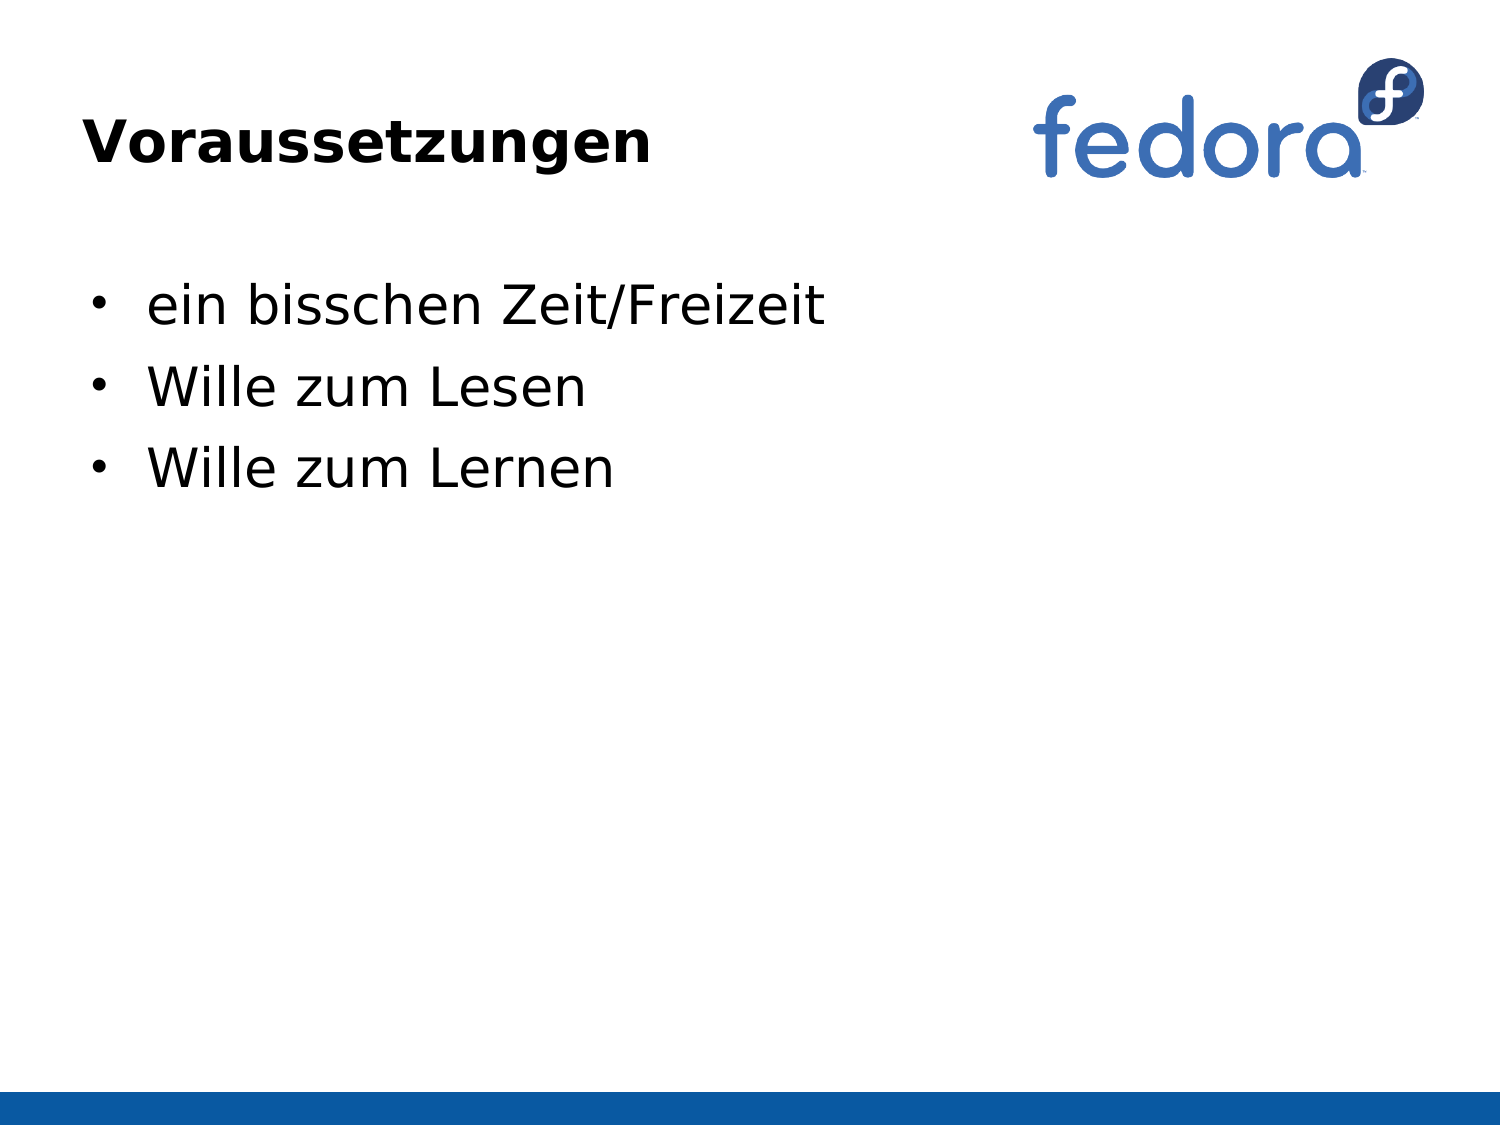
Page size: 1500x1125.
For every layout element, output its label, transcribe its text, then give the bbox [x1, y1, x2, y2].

picture [1034, 58, 1424, 178]
title Voraussetzungen [67, 35, 1034, 244]
list ein bisschen Zeit/Freizeit Wille zum Lesen Wille zum Lernen [75, 262, 1425, 1006]
picture [0, 1092, 1500, 1125]
